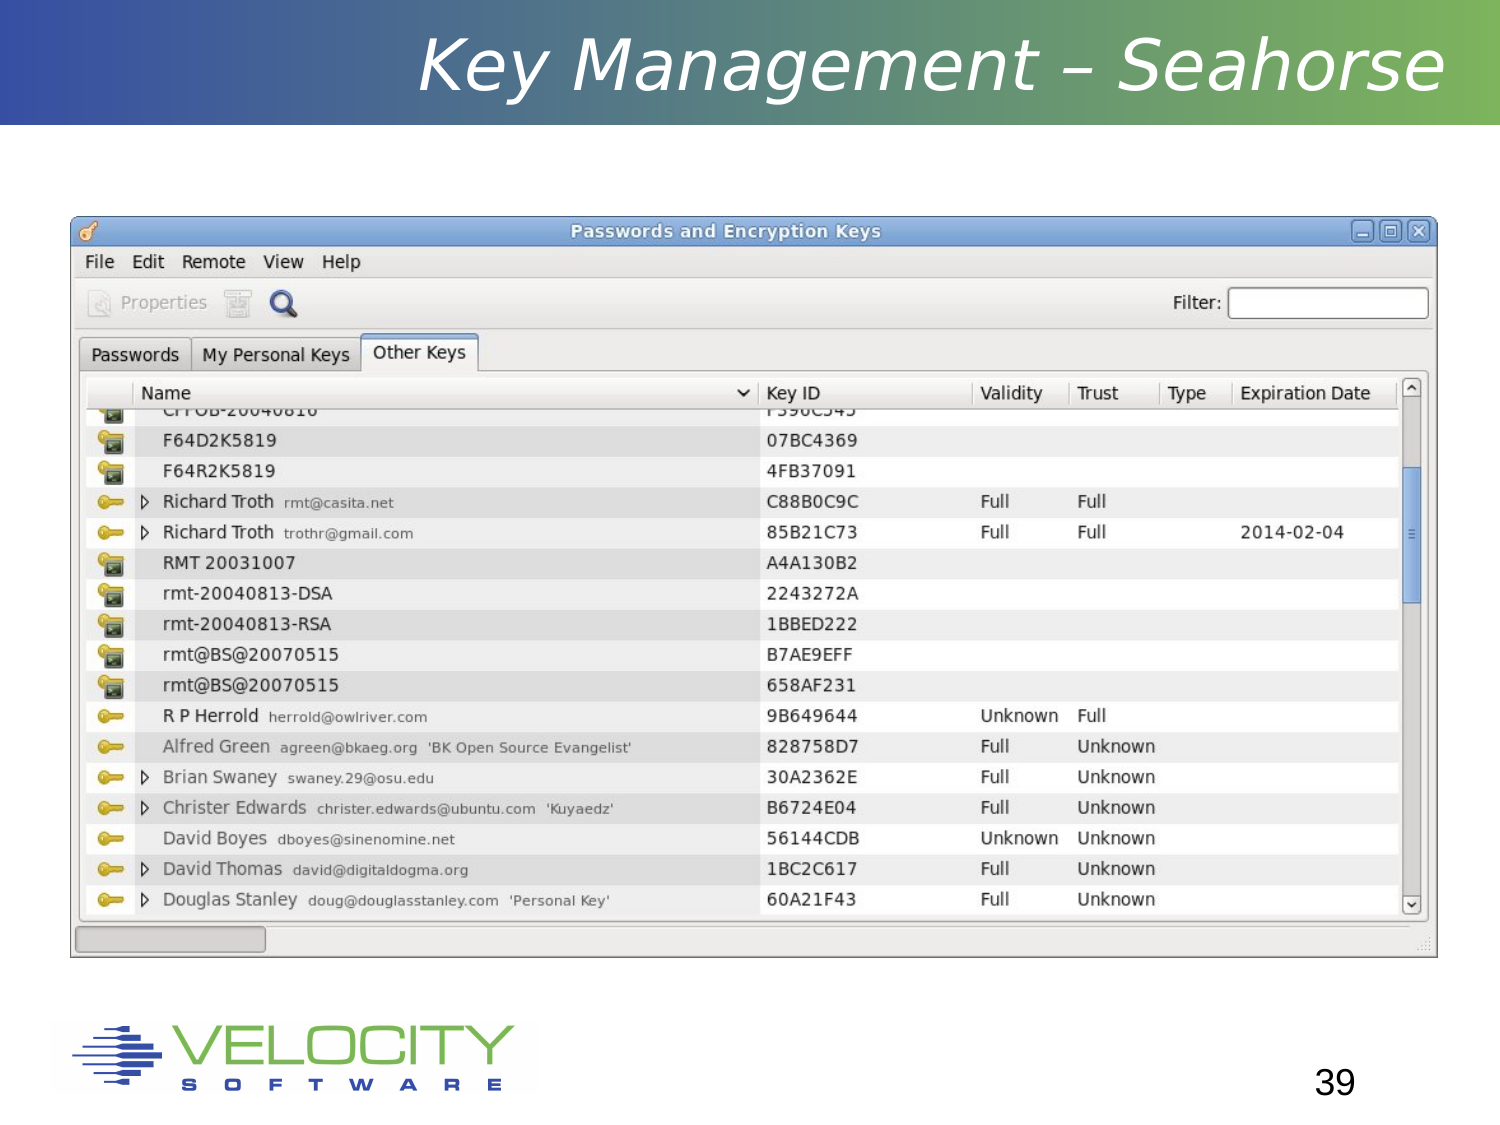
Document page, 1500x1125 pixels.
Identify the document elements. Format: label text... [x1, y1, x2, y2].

picture [70, 216, 1438, 958]
title Key Management – Seahorse [62, 12, 1463, 113]
picture [50, 1021, 538, 1094]
